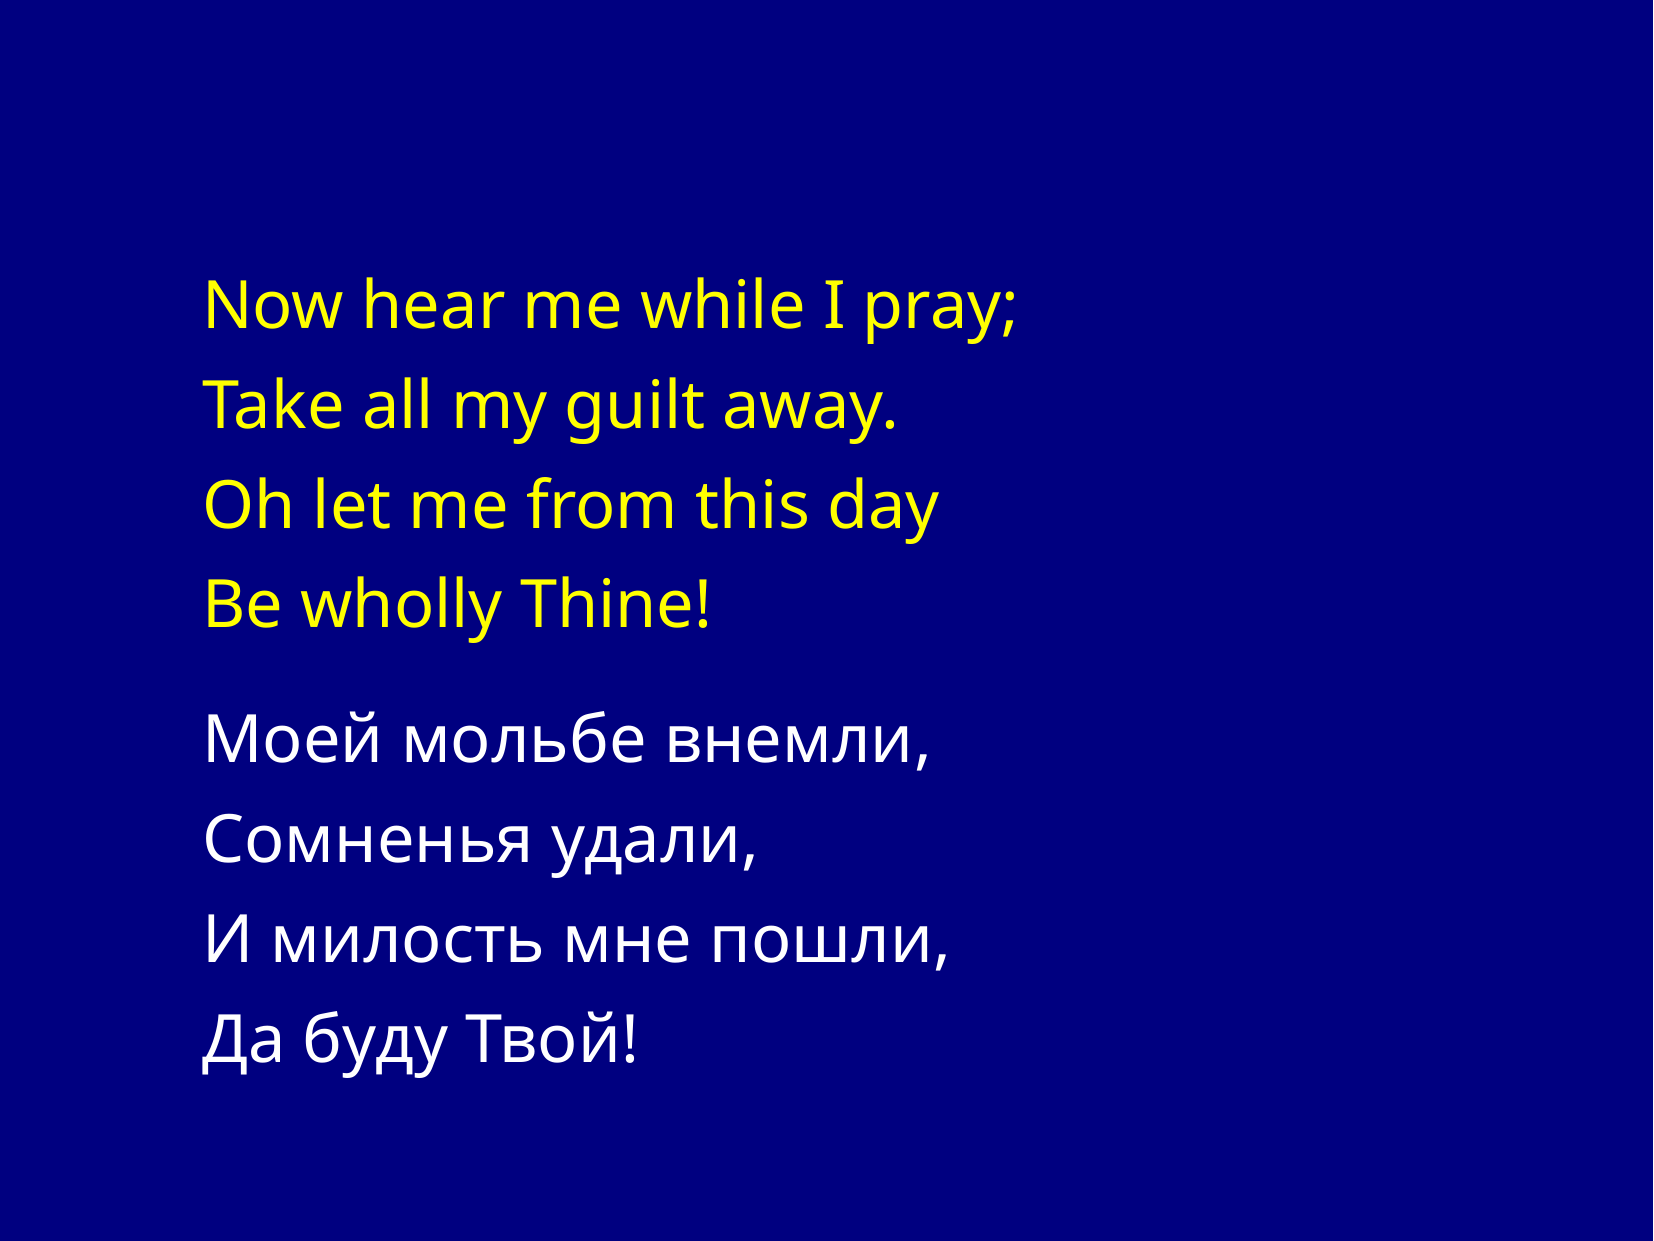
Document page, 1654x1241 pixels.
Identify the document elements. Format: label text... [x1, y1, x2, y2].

text_box Now hear me while I pray; Take all my guilt away. Oh let me from this day Be wholly Thine! [75, 150, 1576, 638]
text_box Моей мольбе внемли, Сомненья удали, И милость мне пошли, Да буду Твой! [75, 675, 1576, 1163]
